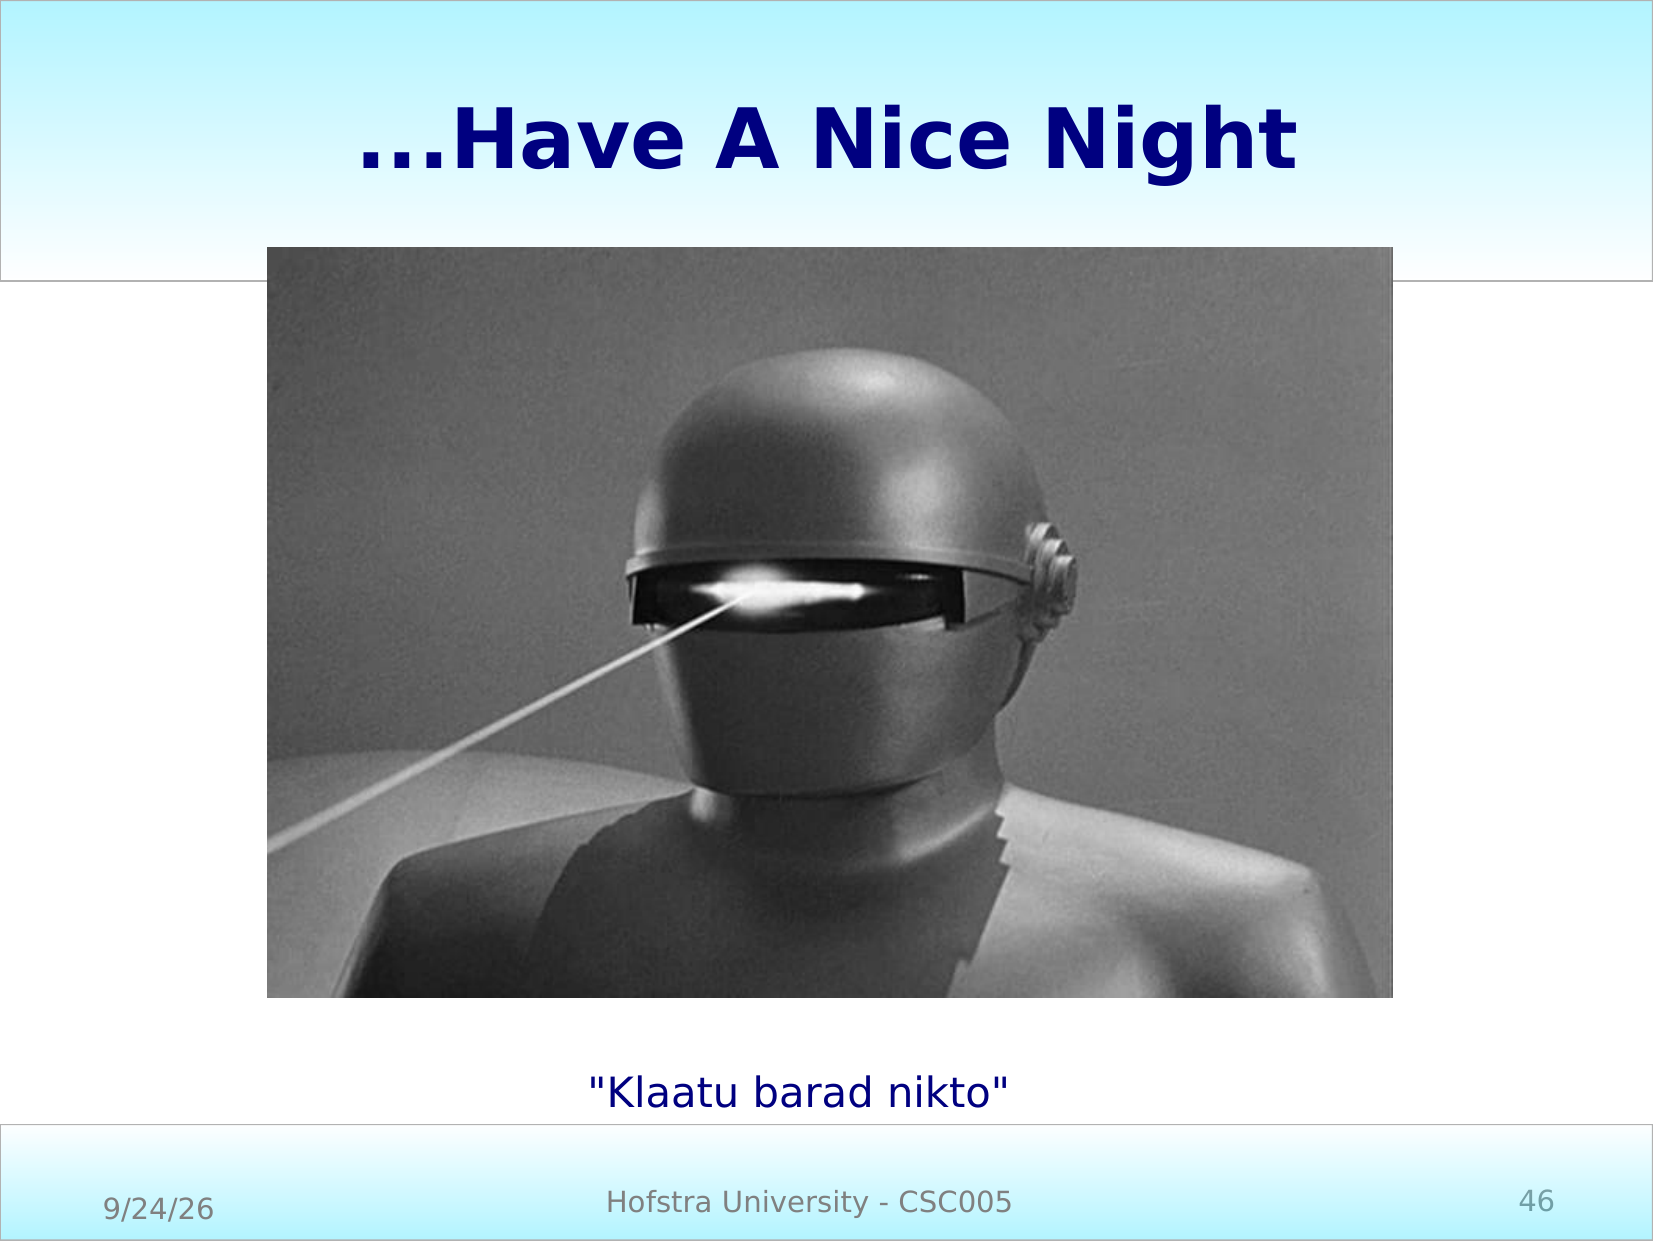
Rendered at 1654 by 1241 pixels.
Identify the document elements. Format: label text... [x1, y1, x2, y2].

title ...Have A Nice Night [78, 10, 1576, 270]
picture [267, 247, 1393, 998]
text_box "Klaatu barad nikto" [572, 1061, 1026, 1126]
